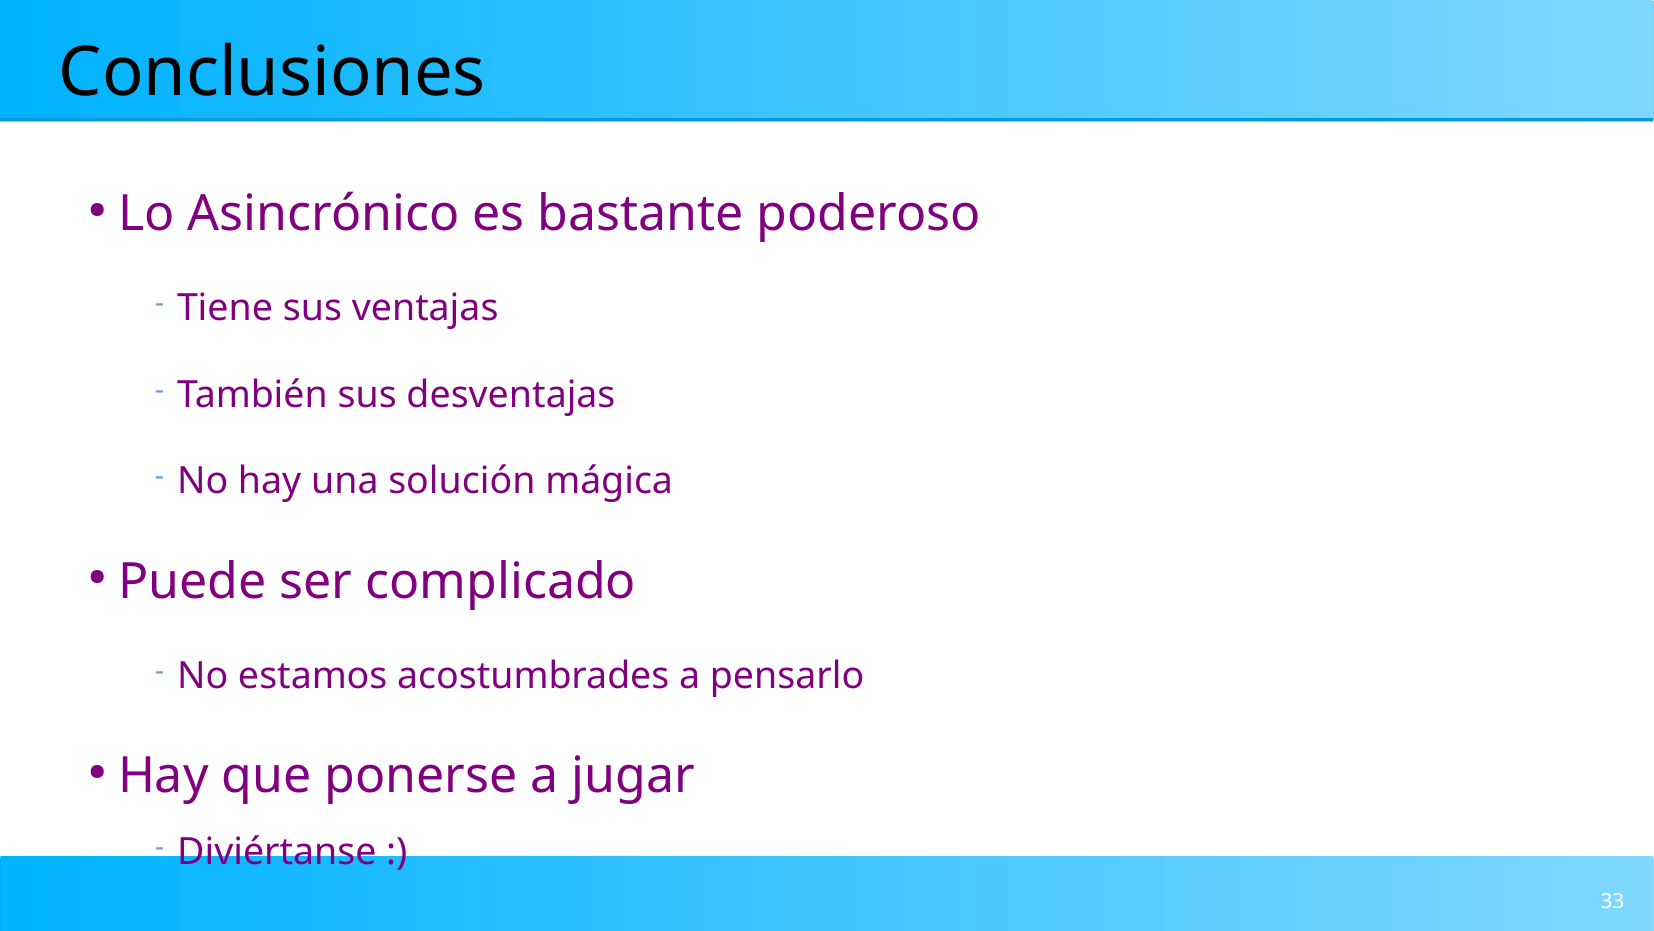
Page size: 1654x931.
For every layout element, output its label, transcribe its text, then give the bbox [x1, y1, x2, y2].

title Conclusiones [59, 29, 1595, 108]
list Lo Asincrónico es bastante poderoso Tiene sus ventajas También sus desventajas No hay una solución mágica Puede ser complicado No estamos acostumbrades a pensarlo Hay que ponerse a jugar Diviértanse :) [59, 177, 1595, 768]
